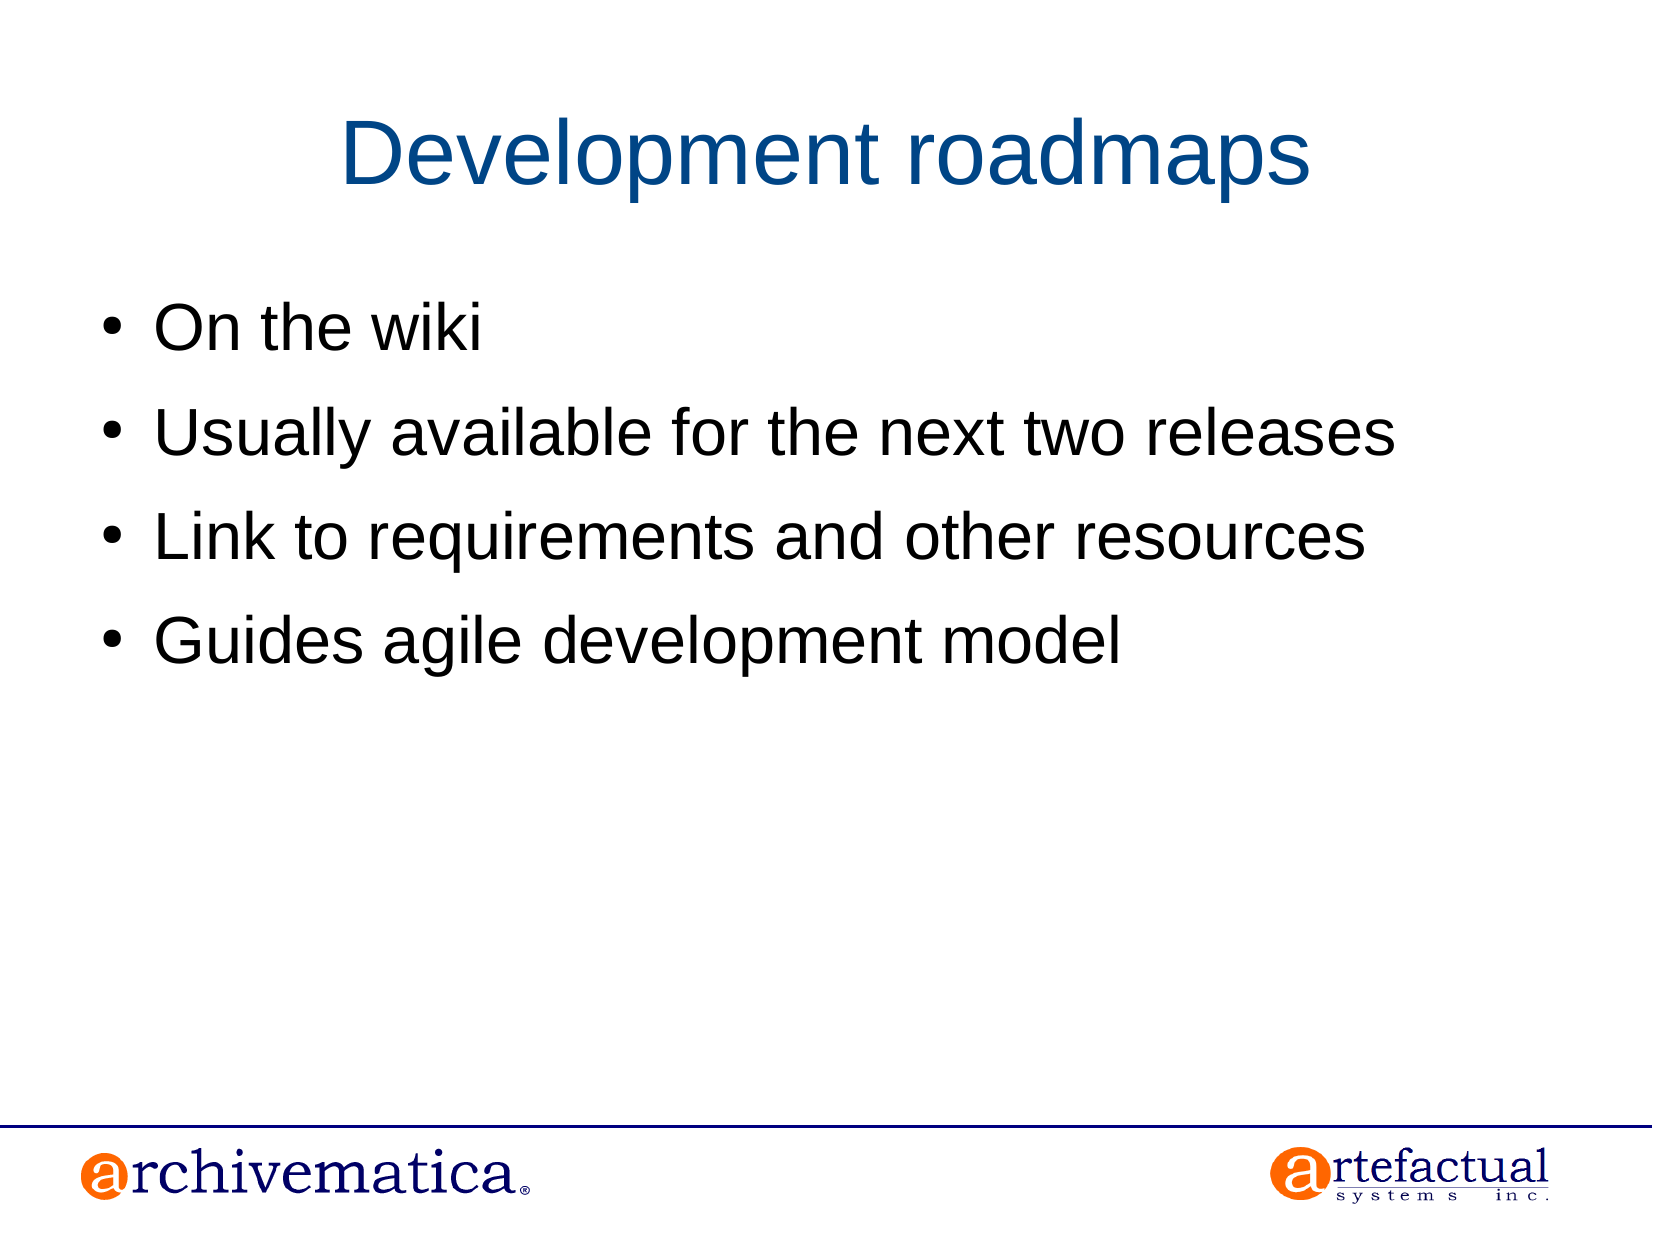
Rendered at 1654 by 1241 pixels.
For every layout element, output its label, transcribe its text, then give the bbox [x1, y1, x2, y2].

picture [1263, 1139, 1560, 1211]
list On the wiki Usually available for the next two releases Link to requirements and other resources Guides agile development model [82, 290, 1571, 1010]
picture [81, 1133, 531, 1216]
title Development roadmaps [82, 49, 1571, 257]
